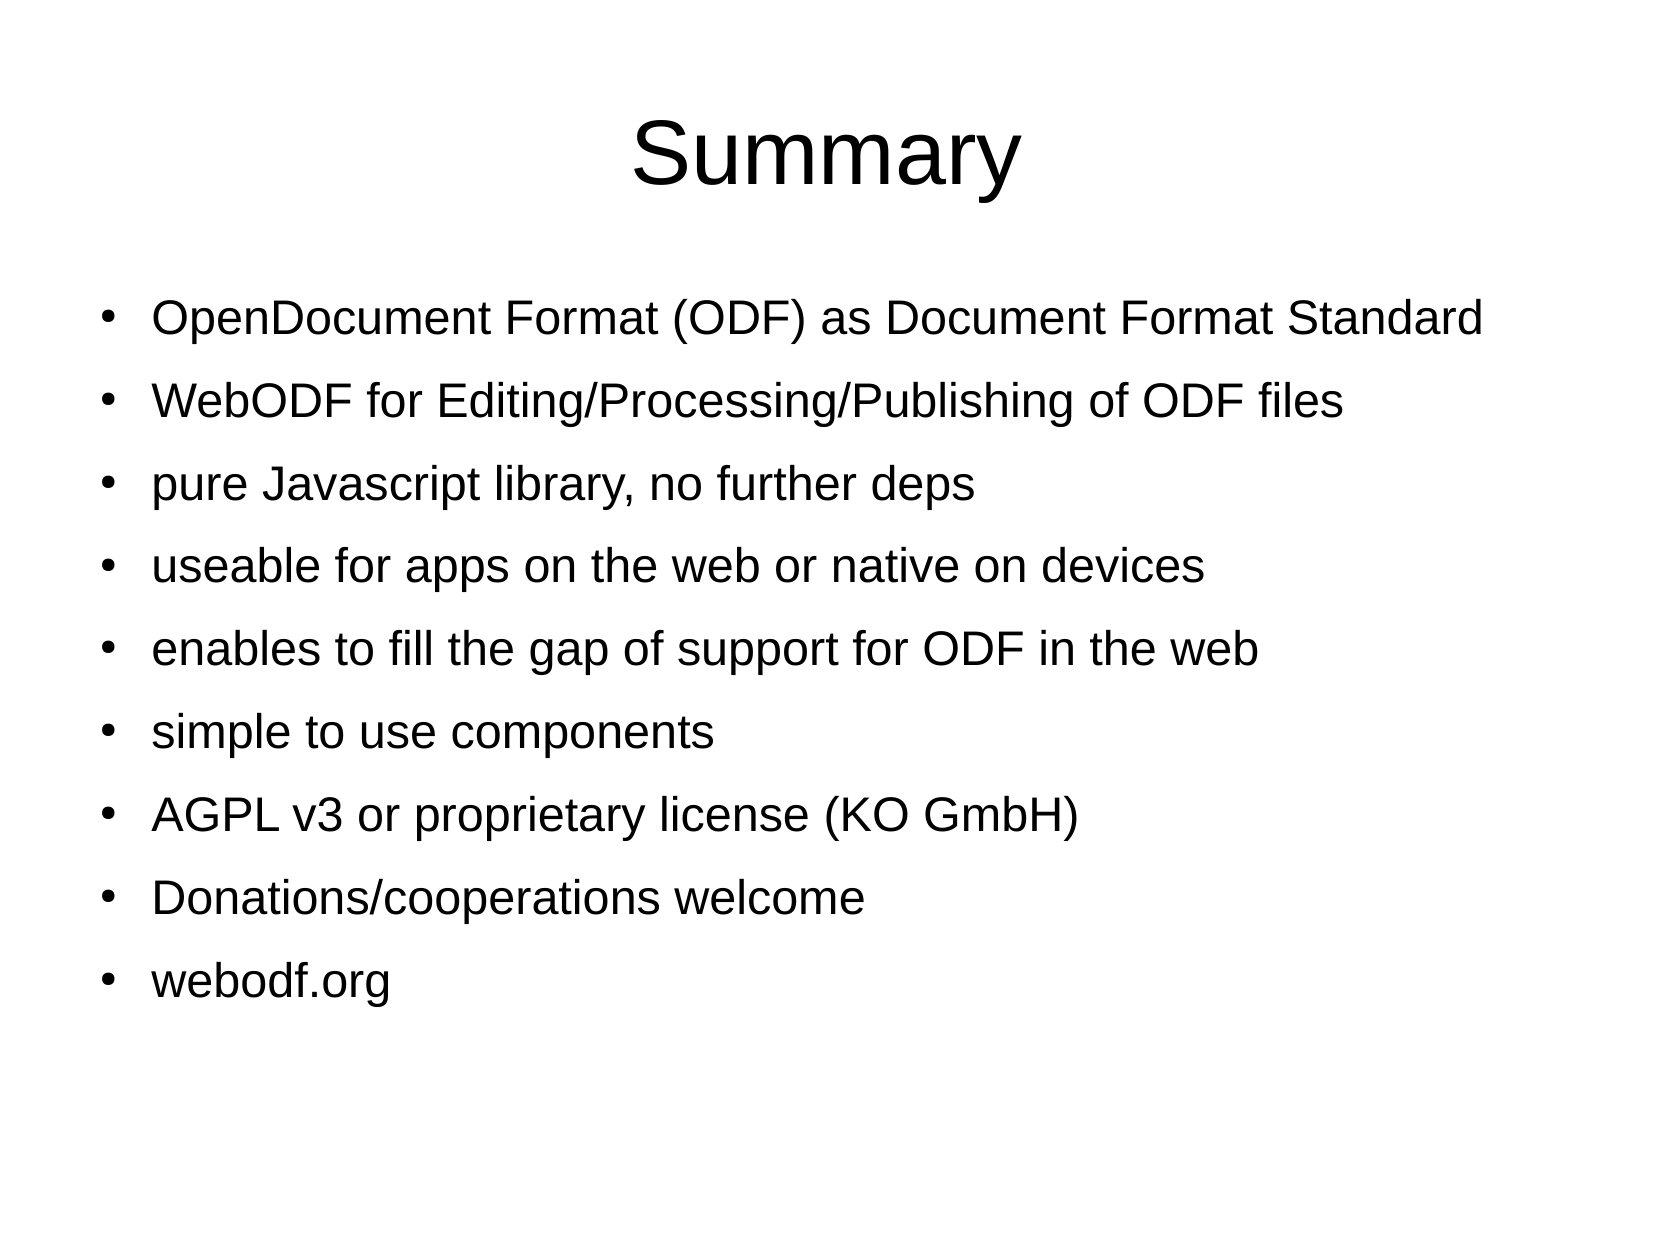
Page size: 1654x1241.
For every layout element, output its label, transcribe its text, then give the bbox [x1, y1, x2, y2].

list OpenDocument Format (ODF) as Document Format Standard WebODF for Editing/Processing/Publishing of ODF files pure Javascript library, no further deps useable for apps on the web or native on devices enables to fill the gap of support for ODF in the web simple to use components AGPL v3 or proprietary license (KO GmbH) Donations/cooperations welcome webodf.org [82, 290, 1571, 1010]
title Summary [82, 49, 1571, 257]
